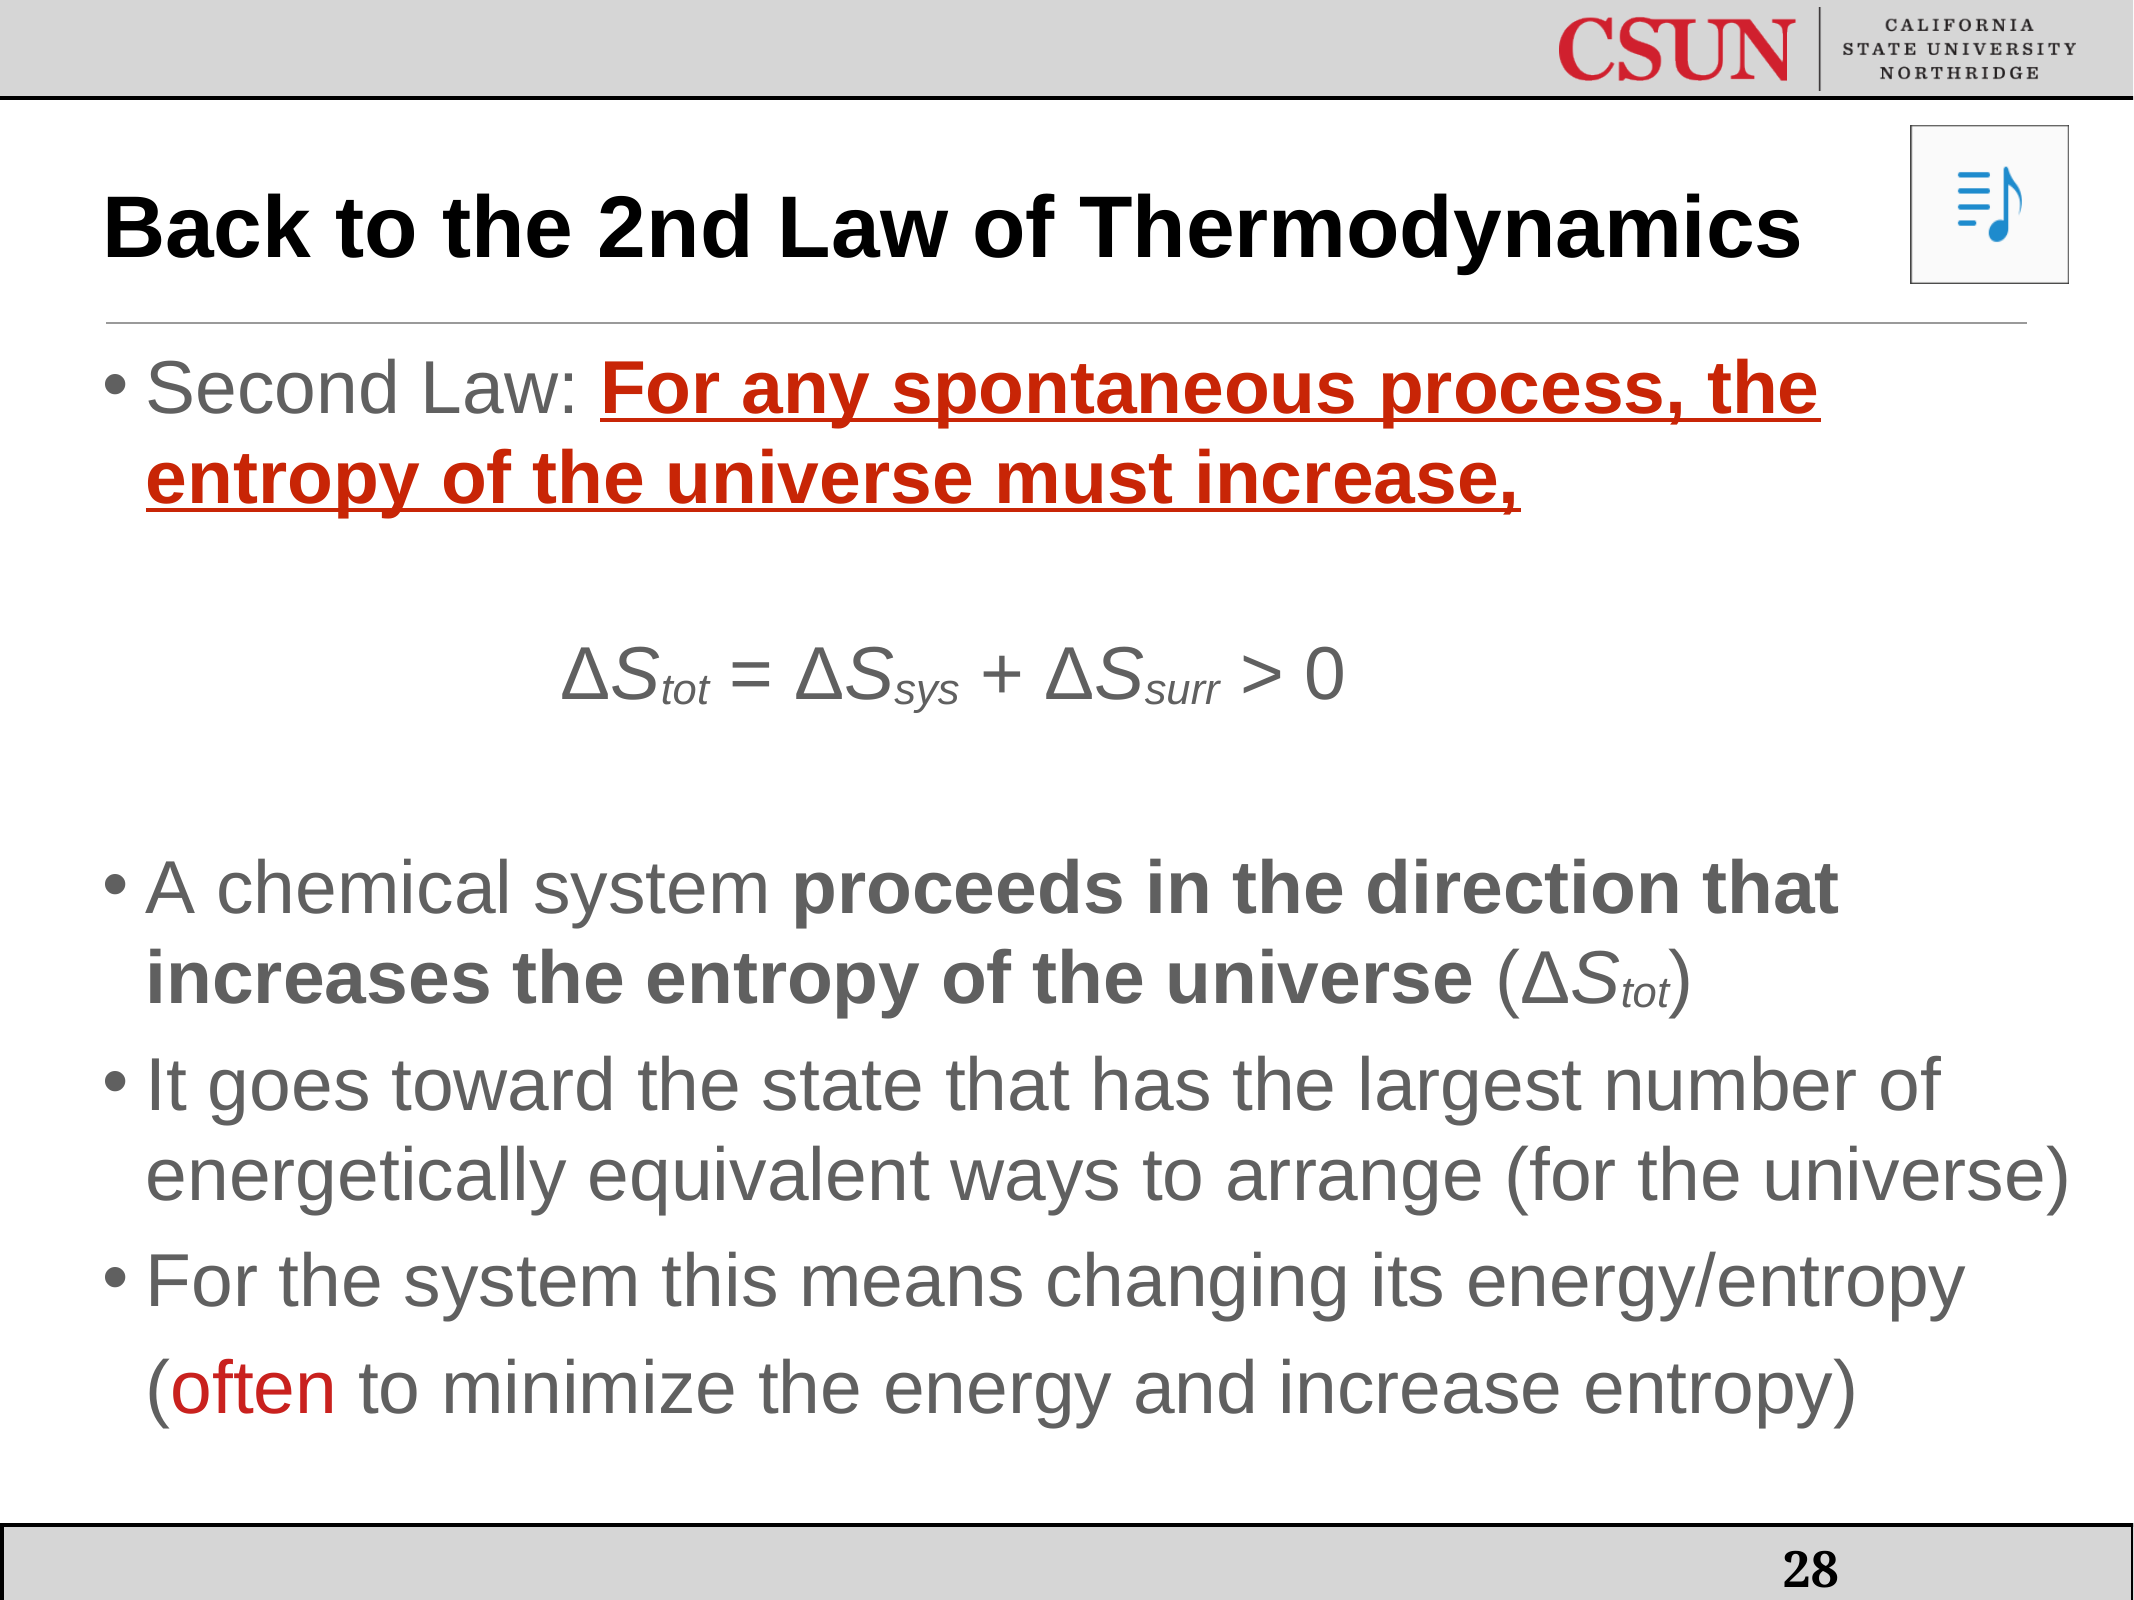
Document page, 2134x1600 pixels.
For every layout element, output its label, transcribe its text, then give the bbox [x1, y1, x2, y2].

list Second Law: For any spontaneous process, the entropy of the universe must increase, ΔStot = ΔSsys + ΔSsurr > 0 A chemical system proceeds in the direction that increases the entropy of the universe (ΔStot) It goes toward the state that has the largest number of energetically equivalent ways to arrange (for the universe) For the system this means changing its energy/entropy (often to minimize the energy and increase entropy) [93, 330, 2086, 1460]
picture [1559, 7, 2076, 91]
text_box [1909, 124, 2071, 286]
title Back to the 2nd Law of Thermodynamics [93, 104, 2040, 284]
